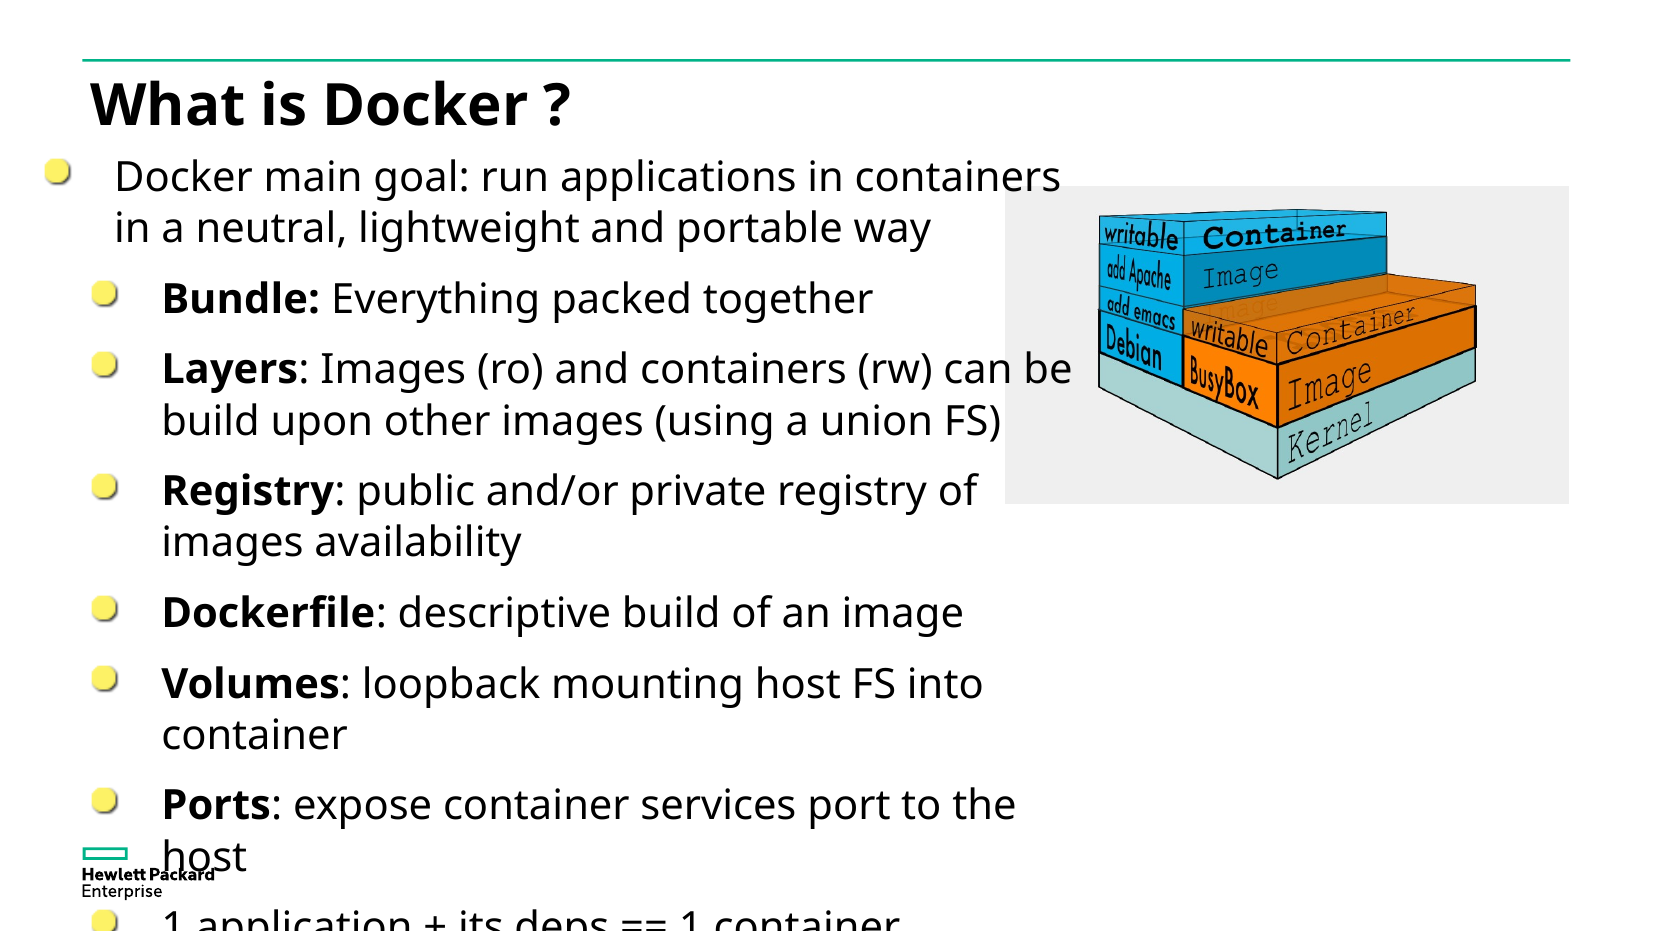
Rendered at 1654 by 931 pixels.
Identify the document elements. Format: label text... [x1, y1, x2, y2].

picture [1144, 311, 1153, 320]
picture [90, 908, 121, 931]
picture [1109, 340, 1131, 349]
picture [1114, 266, 1118, 277]
picture [1143, 349, 1150, 364]
picture [1128, 346, 1143, 358]
picture [1109, 186, 1569, 504]
picture [1146, 271, 1152, 279]
picture [1110, 302, 1129, 310]
picture [1109, 325, 1115, 332]
list Docker main goal: run applications in containers in a neutral, lightweight and portable way Bundle: Everything packed together Layers: Images (ro) and containers (rw) can be build upon other images (using a union FS) Registry: public and/or private registry of images availability Dockerfile: descriptive build of an image Volumes: loopback mounting host FS into container Ports: expose container services port to the host 1 application + its deps == 1 container [31, 150, 1109, 814]
picture [1153, 350, 1158, 366]
picture [1298, 232, 1306, 240]
picture [1134, 308, 1141, 316]
title What is Docker ? [90, 50, 920, 150]
